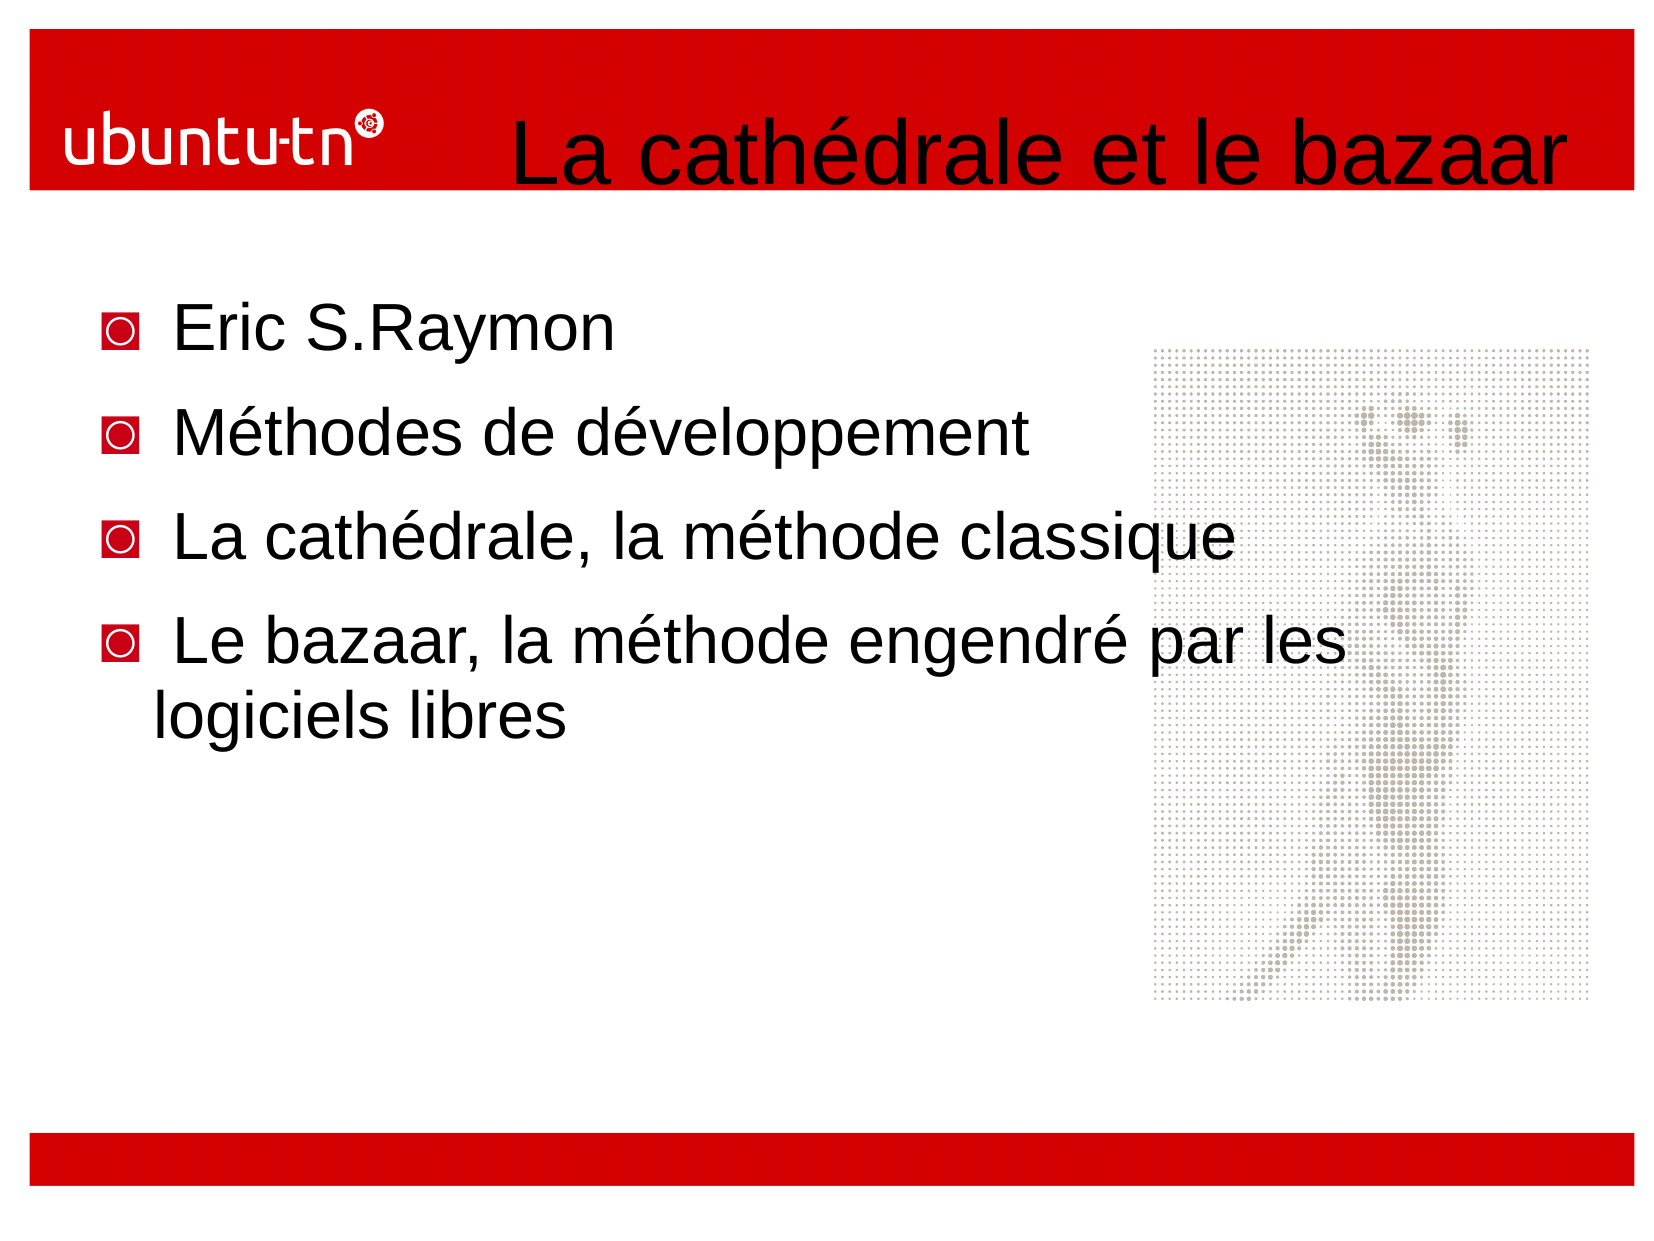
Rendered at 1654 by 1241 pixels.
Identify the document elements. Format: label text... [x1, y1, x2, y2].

title La cathédrale et le bazaar [82, 49, 1571, 257]
list Eric S.Raymon Méthodes de développement La cathédrale, la méthode classique Le bazaar, la méthode engendré par les logiciels libres [82, 290, 1571, 1109]
picture [29, 29, 1635, 1241]
